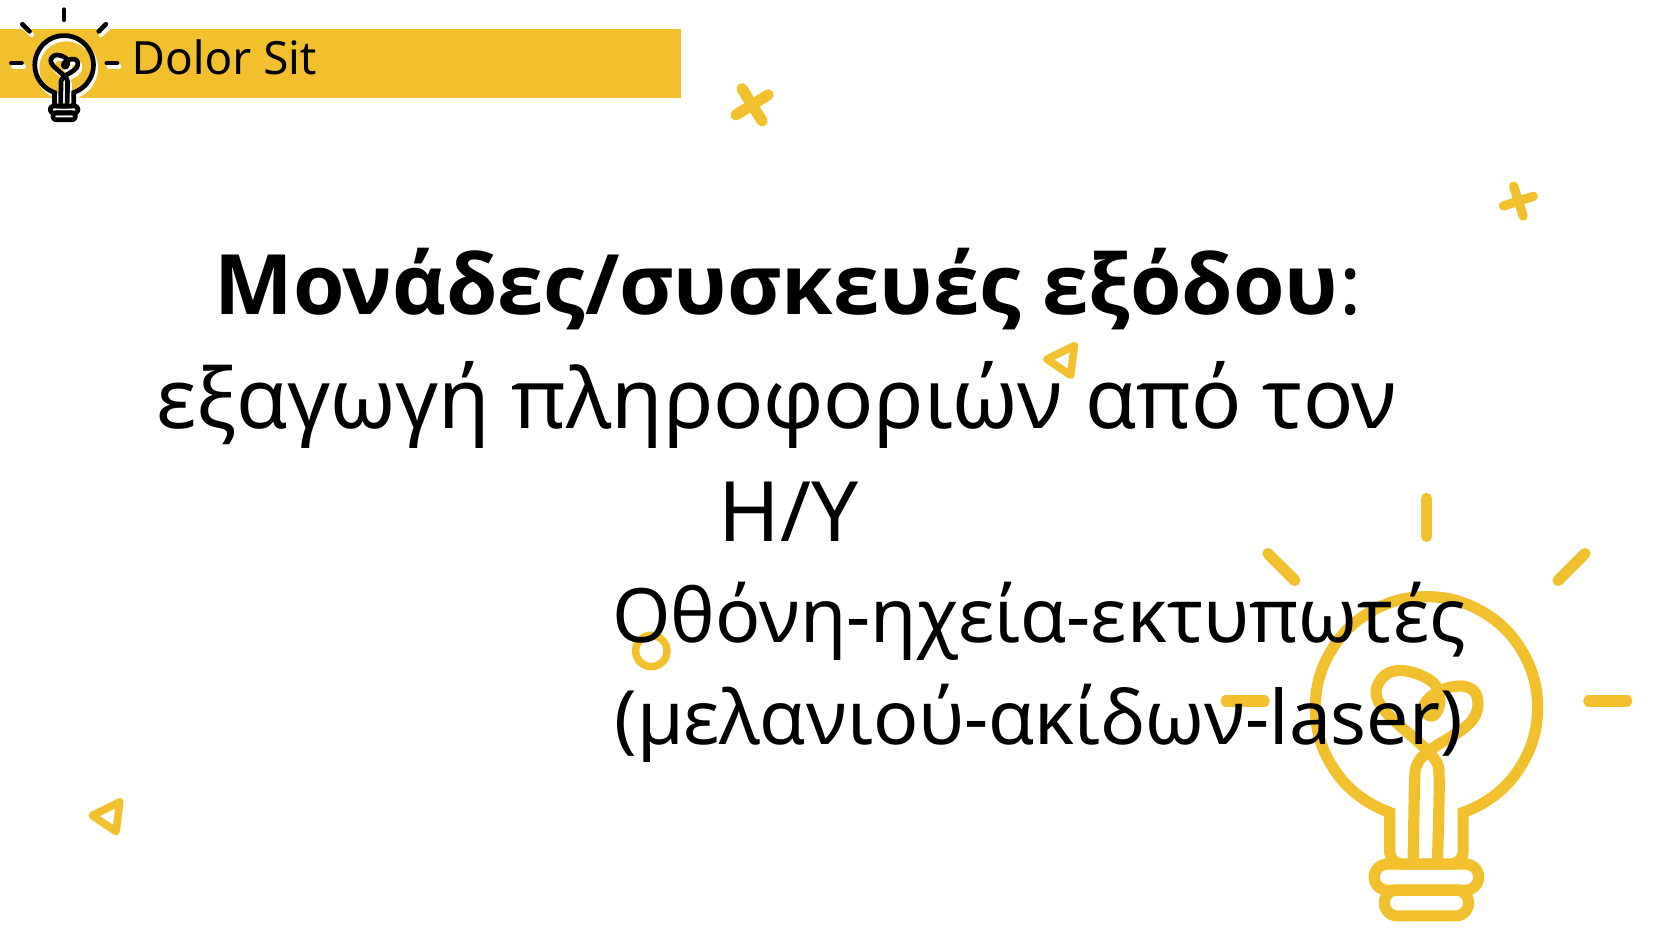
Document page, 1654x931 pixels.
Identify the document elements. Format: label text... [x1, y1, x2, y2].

title Μονάδες/συσκευές εξόδου: εξαγωγή πληροφοριών από τον Η/Υ [147, 172, 1429, 621]
title Dolor Sit [131, 16, 578, 97]
title Οθόνη-ηχεία-εκτυπωτές (μελανιού-ακίδων-laser) [531, 531, 1547, 798]
